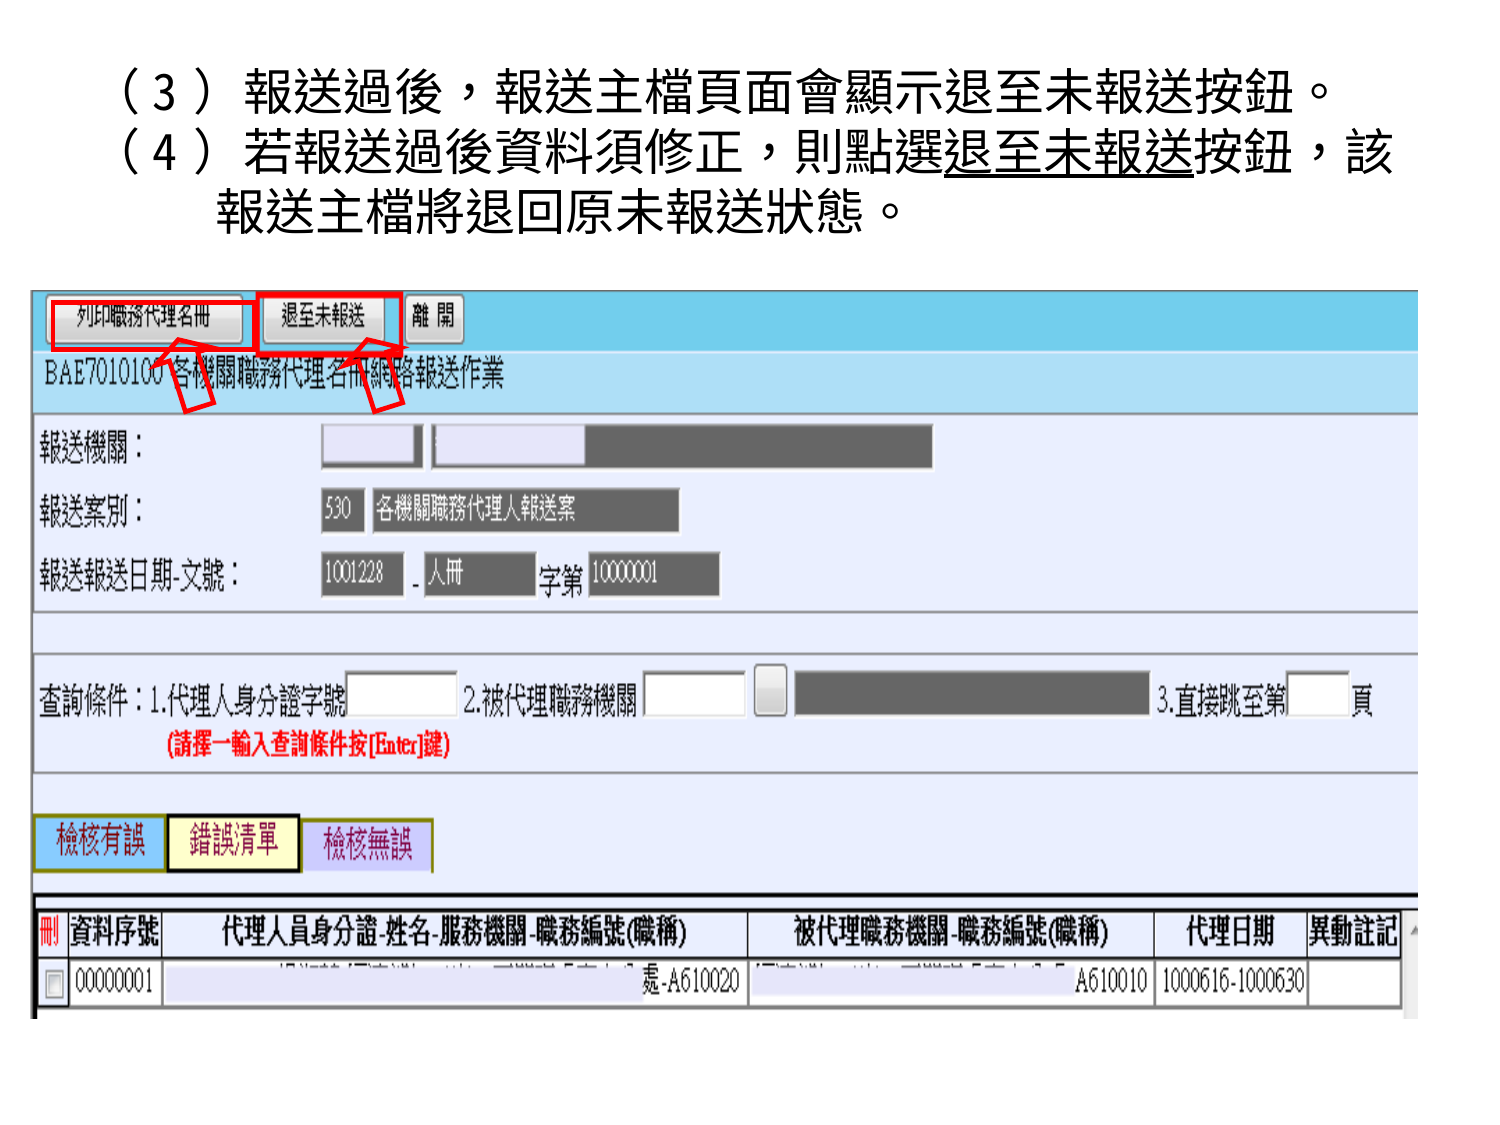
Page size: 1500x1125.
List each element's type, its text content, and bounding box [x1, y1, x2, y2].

text_box [344, 339, 403, 412]
text_box [53, 302, 255, 412]
title （3）報送過後，報送主檔頁面會顯示退至未報送按鈕。 （4）若報送過後資料須修正，則點選退至未報送按鈕，該 報送主檔將退回原未報送狀態。 [75, 45, 1426, 256]
picture [29, 290, 1418, 1019]
